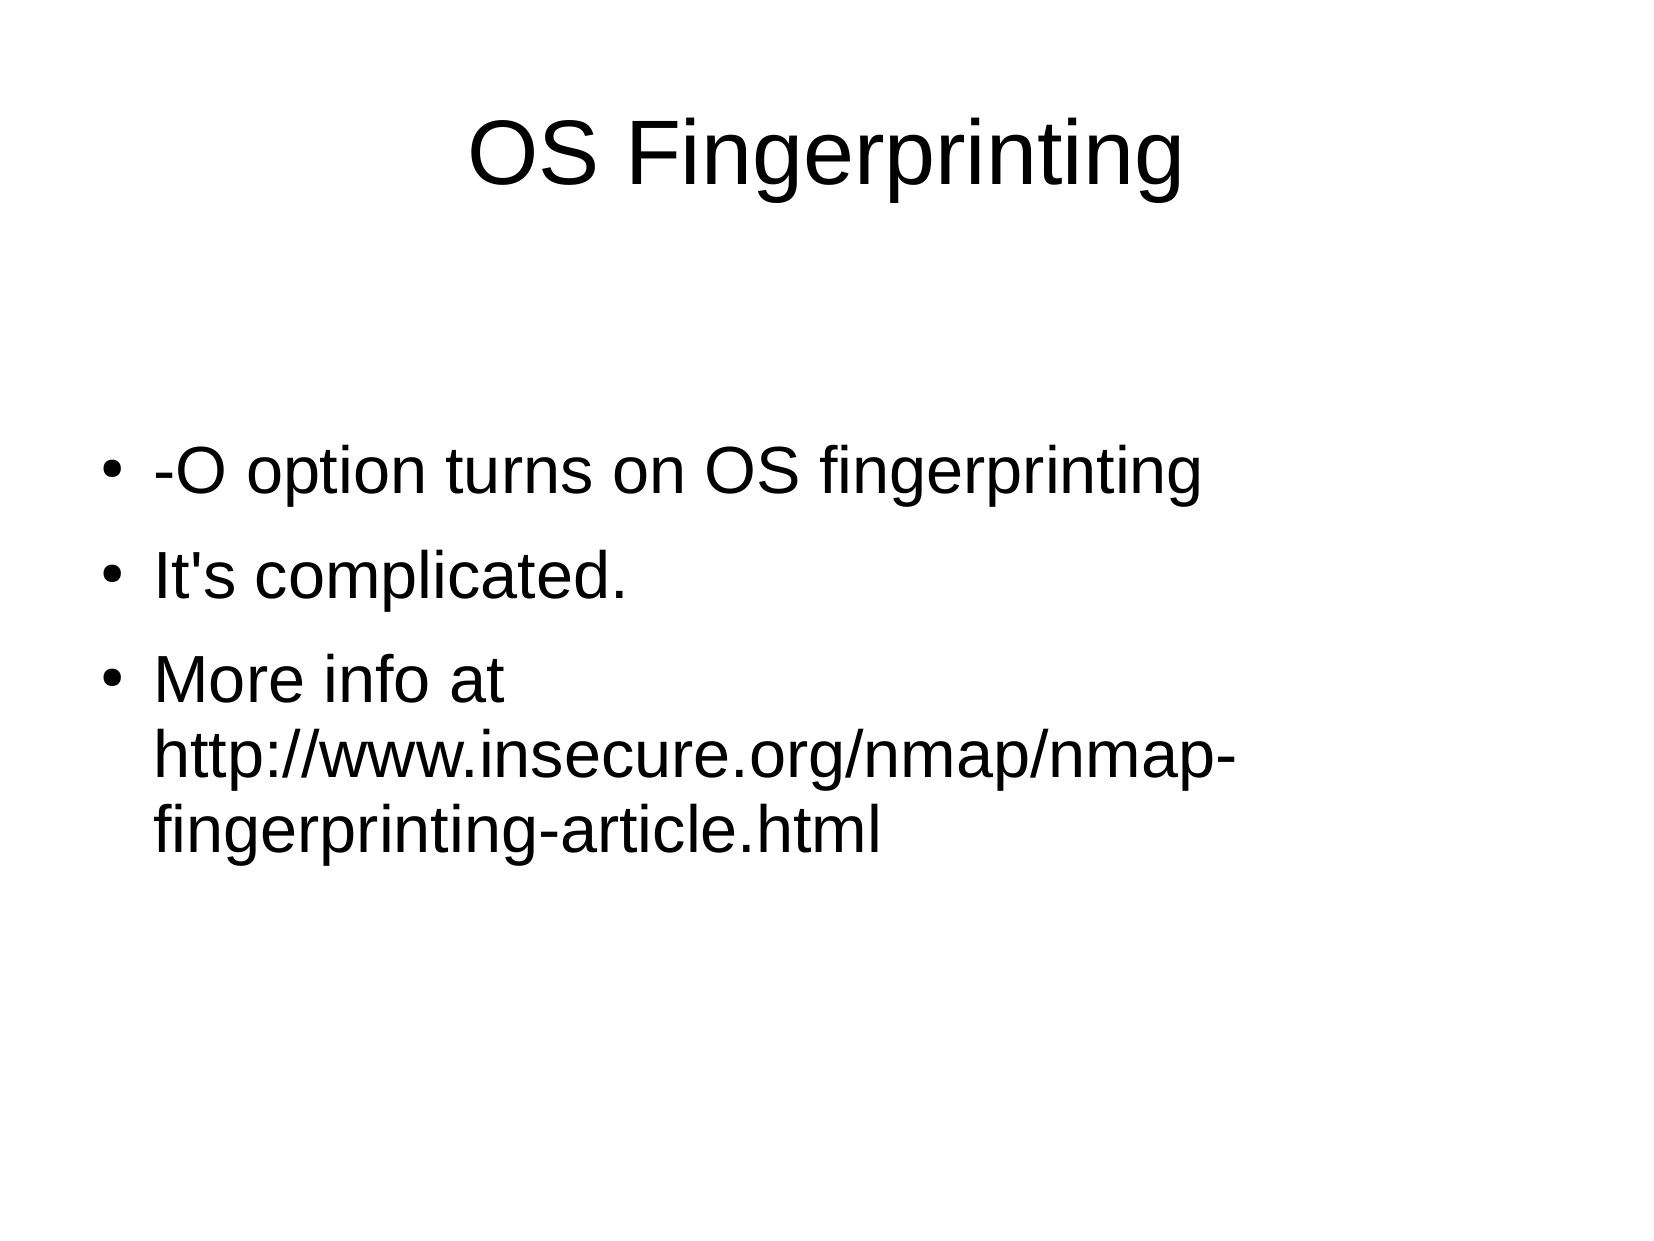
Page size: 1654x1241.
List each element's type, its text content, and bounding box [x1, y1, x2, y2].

list -O option turns on OS fingerprinting It's complicated. More info at http://www.insecure.org/nmap/nmap-fingerprinting-article.html [82, 290, 1571, 1010]
title OS Fingerprinting [82, 49, 1571, 257]
